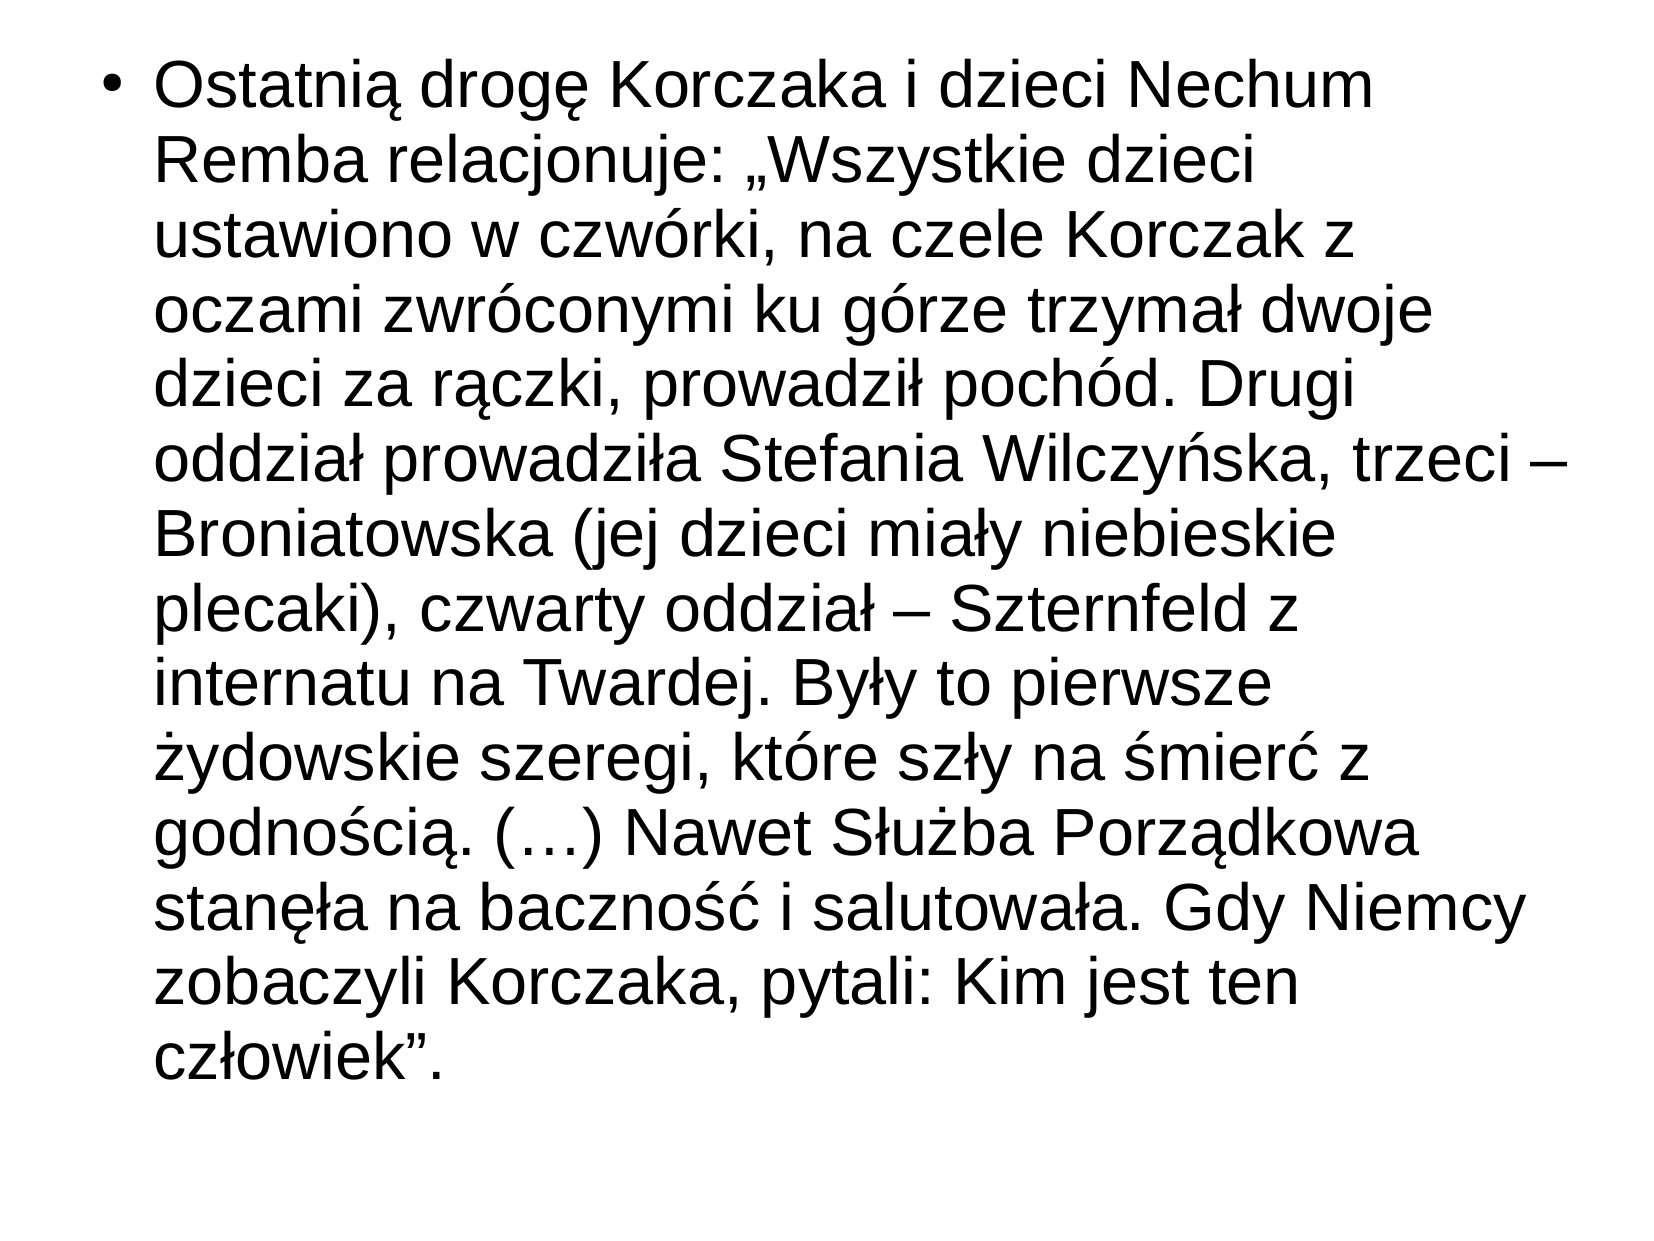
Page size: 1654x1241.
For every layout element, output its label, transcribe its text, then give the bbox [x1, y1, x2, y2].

list Ostatnią drogę Korczaka i dzieci Nechum Remba relacjonuje: „Wszystkie dzieci ustawiono w czwórki, na czele Korczak z oczami zwróconymi ku górze trzymał dwoje dzieci za rączki, prowadził pochód. Drugi oddział prowadziła Stefania Wilczyńska, trzeci – Broniatowska (jej dzieci miały niebieskie plecaki), czwarty oddział – Szternfeld z internatu na Twardej. Były to pierwsze żydowskie szeregi, które szły na śmierć z godnością. (…) Nawet Służba Porządkowa stanęła na baczność i salutowała. Gdy Niemcy zobaczyli Korczaka, pytali: Kim jest ten człowiek”. [82, 47, 1571, 1241]
